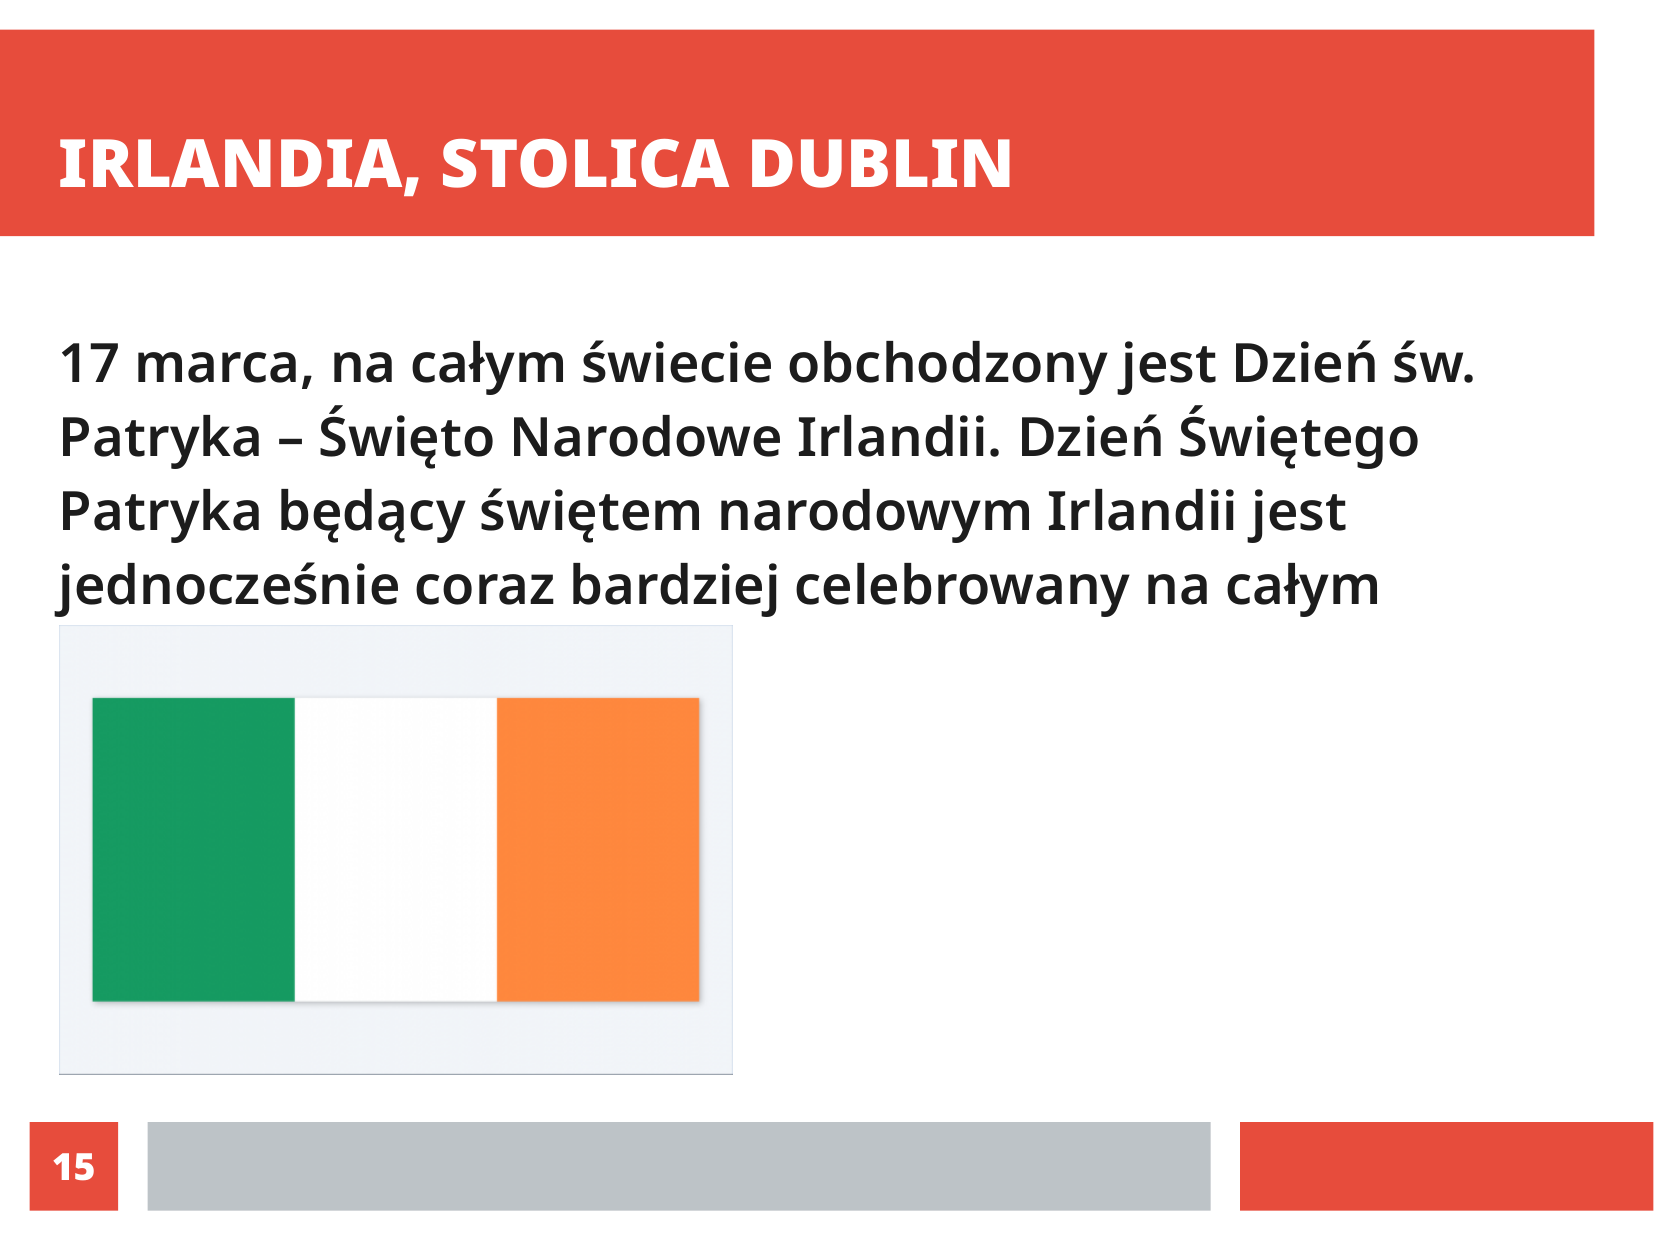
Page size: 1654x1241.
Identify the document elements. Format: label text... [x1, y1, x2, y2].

picture [59, 625, 733, 1075]
list 17 marca, na całym świecie obchodzony jest Dzień św. Patryka – Święto Narodowe Irlandii. Dzień Świętego Patryka będący świętem narodowym Irlandii jest jednocześnie coraz bardziej celebrowany na całym świecie. [59, 324, 1565, 1093]
title IRLANDIA, STOLICA DUBLIN [59, 59, 1595, 207]
